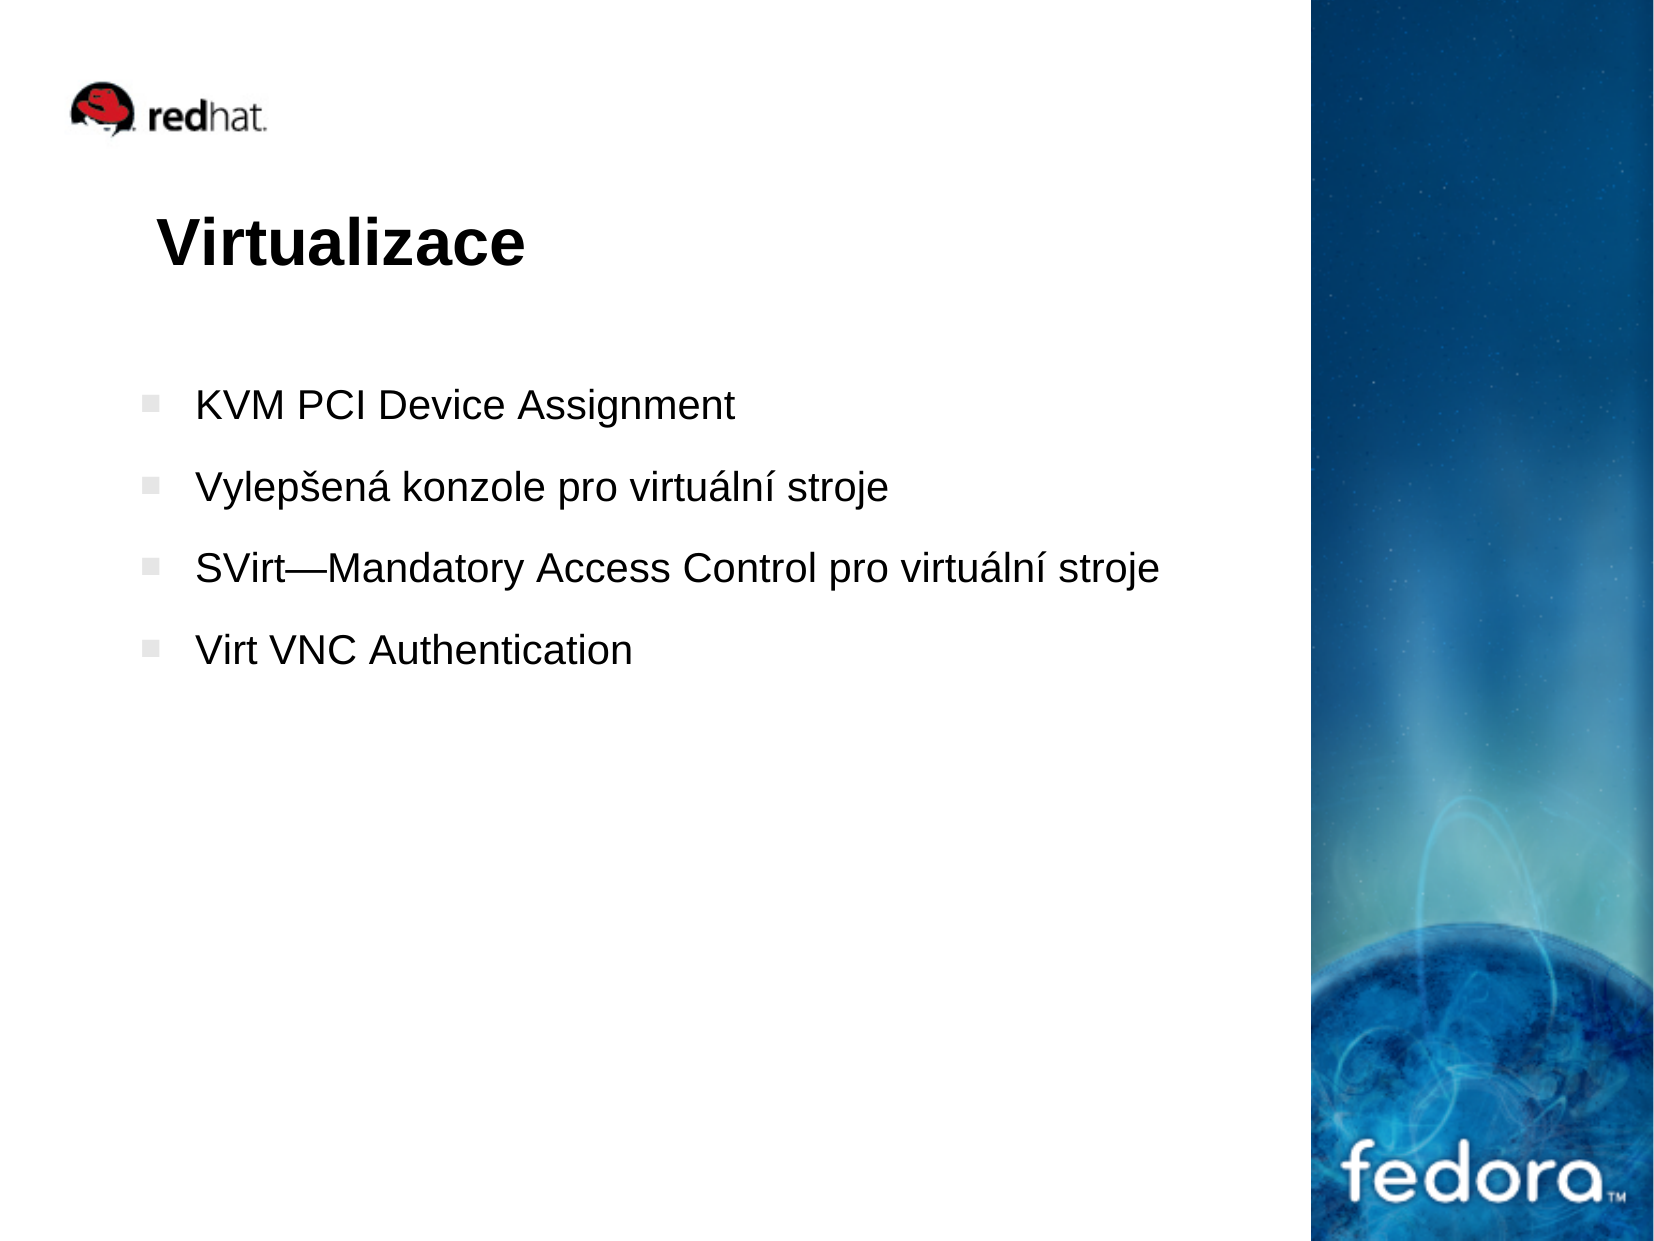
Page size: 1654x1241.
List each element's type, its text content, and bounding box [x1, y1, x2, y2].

picture [0, 0, 1654, 1241]
title Virtualizace [156, 196, 1311, 288]
list KVM PCI Device Assignment Vylepšená konzole pro virtuální stroje SVirt—Mandatory Access Control pro virtuální stroje Virt VNC Authentication [124, 358, 1250, 1163]
